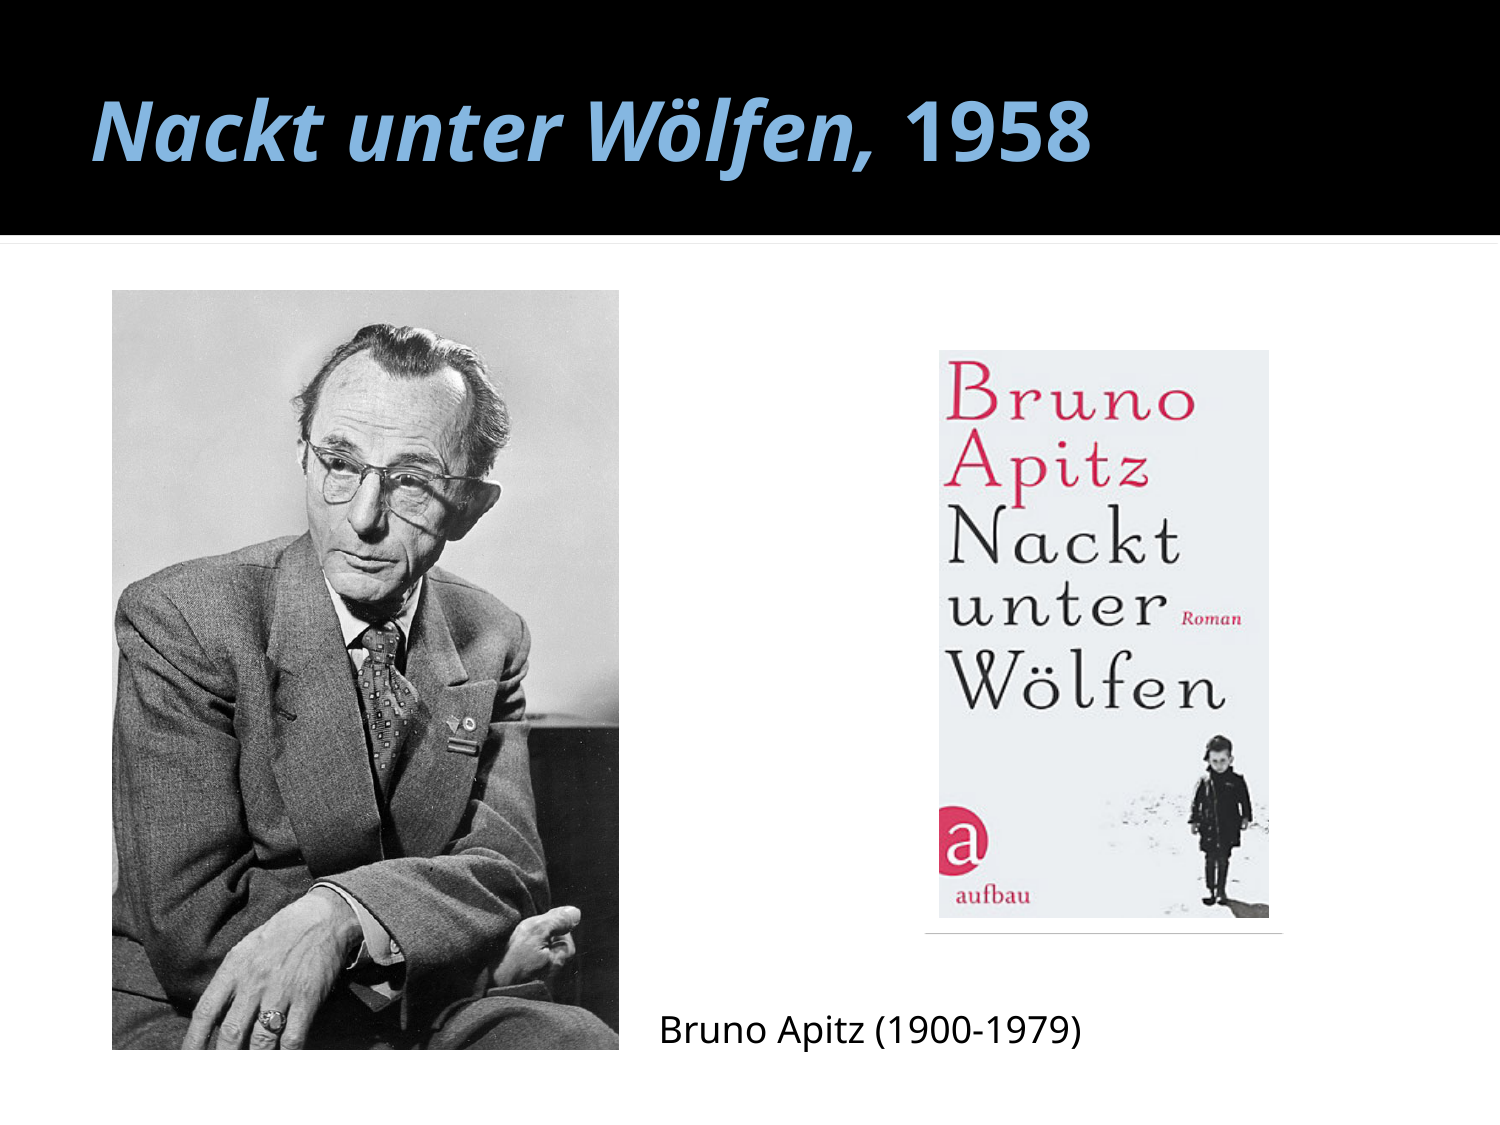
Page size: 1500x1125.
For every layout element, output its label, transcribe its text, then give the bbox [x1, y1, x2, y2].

picture [938, 349, 1270, 919]
text_box Bruno Apitz (1900-1979) [643, 278, 1412, 1059]
picture [112, 290, 619, 1050]
title Nackt unter Wölfen, 1958 [75, 25, 1425, 231]
